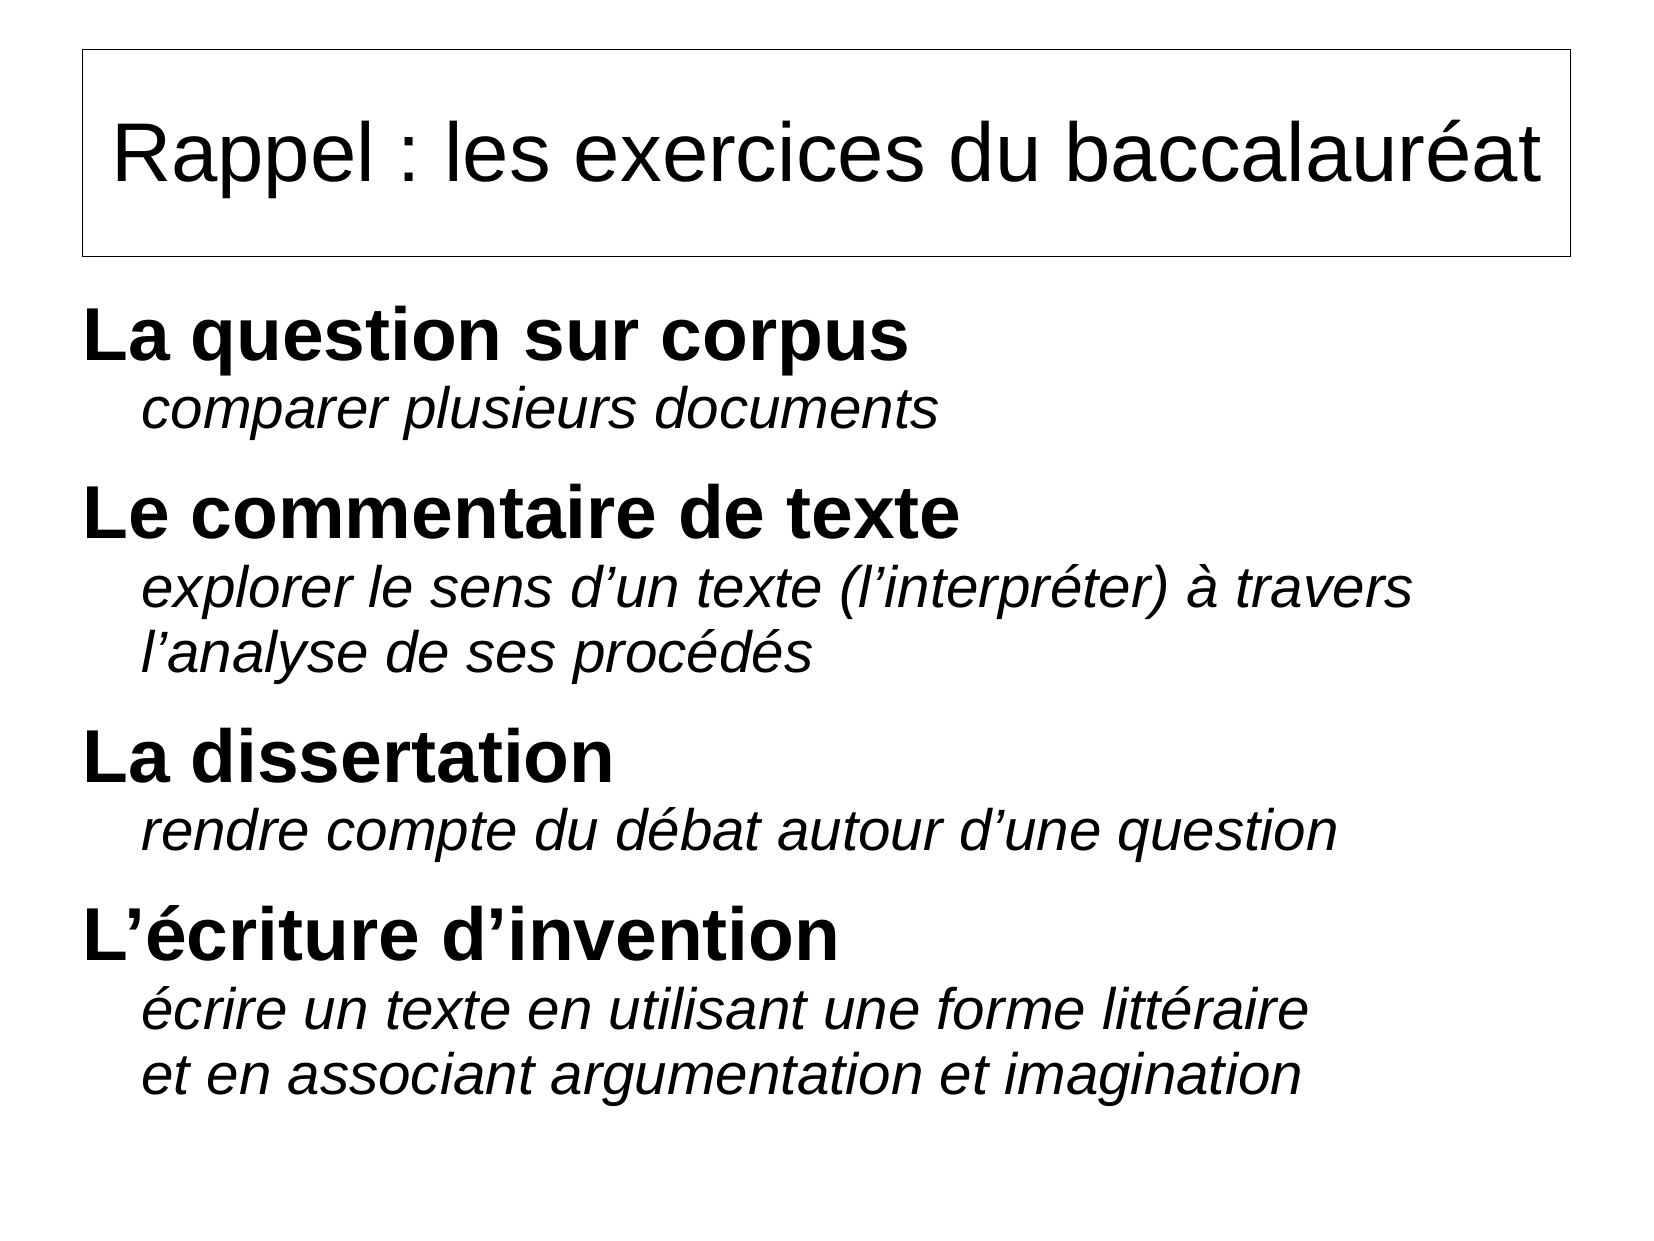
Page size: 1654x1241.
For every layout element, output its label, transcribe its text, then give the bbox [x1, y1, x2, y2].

title Rappel : les exercices du baccalauréat [82, 49, 1571, 257]
subtitle La question sur corpus comparer plusieurs documents Le commentaire de texte explorer le sens d’un texte (l’interpréter) à travers l’analyse de ses procédés La dissertation rendre compte du débat autour d’une question L’écriture d’invention écrire un texte en utilisant une forme littéraire et en associant argumentation et imagination [82, 290, 1571, 1109]
